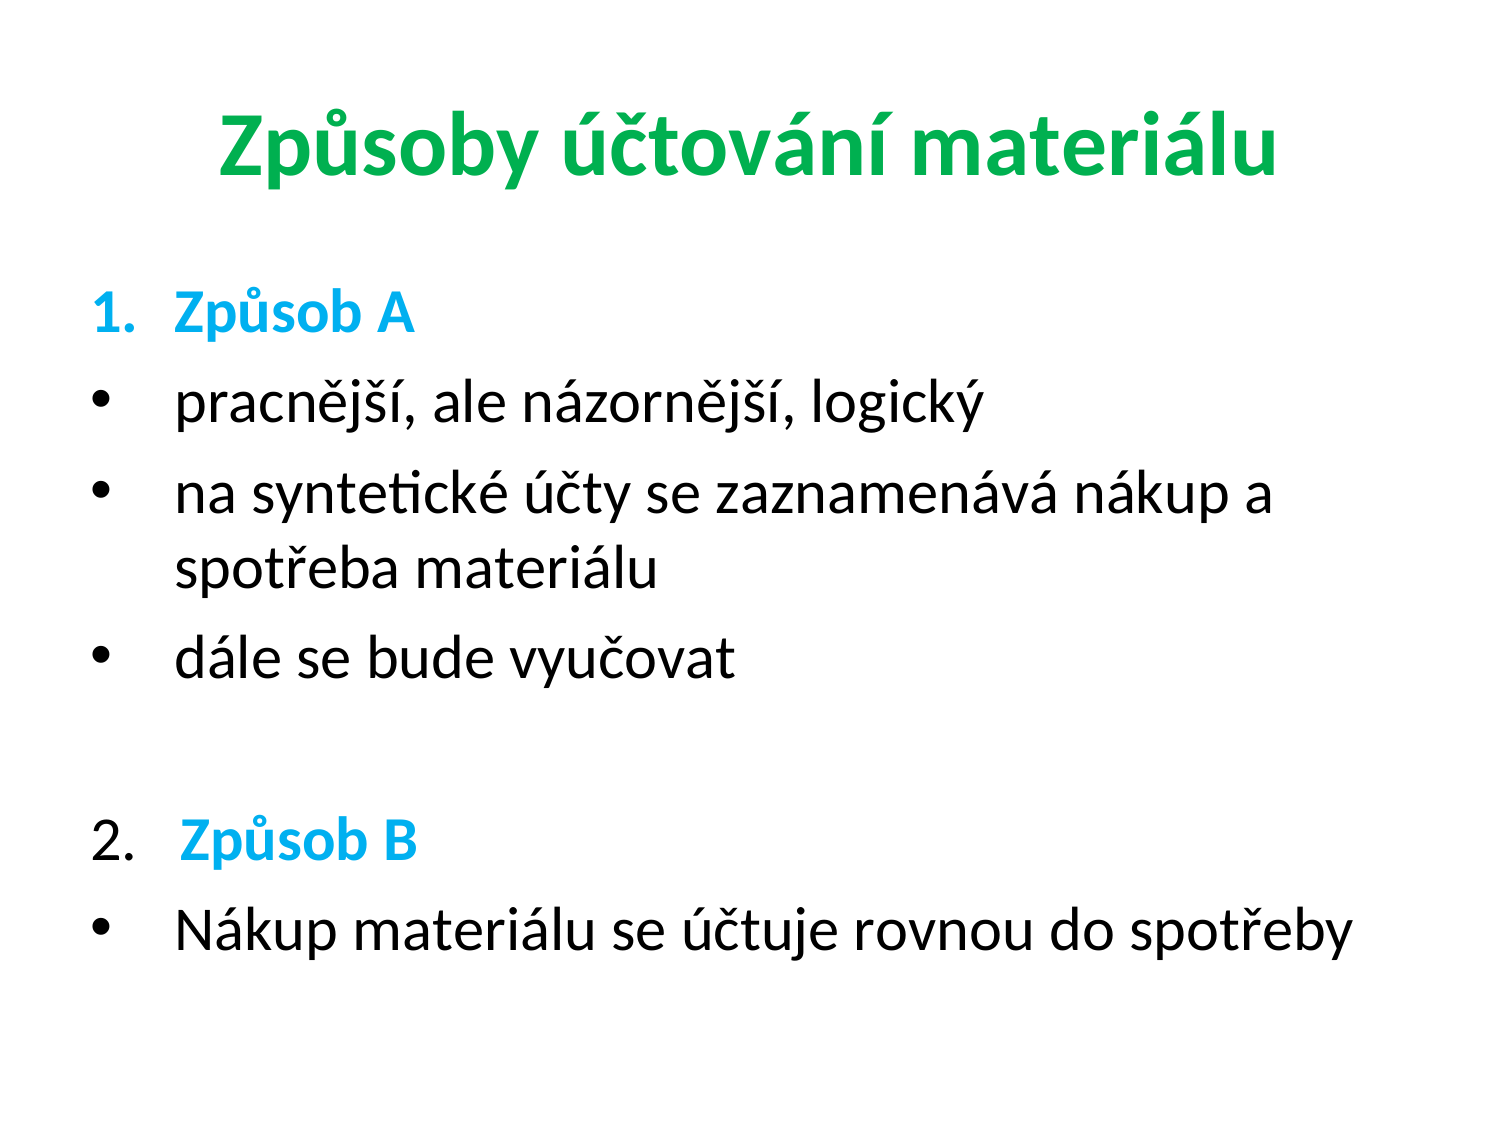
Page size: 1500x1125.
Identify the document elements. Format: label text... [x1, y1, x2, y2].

list Způsob A pracnější, ale názornější, logický na syntetické účty se zaznamenává nákup a spotřeba materiálu dále se bude vyučovat 2. Způsob B Nákup materiálu se účtuje rovnou do spotřeby [75, 262, 1426, 1006]
title Způsoby účtování materiálu [75, 45, 1426, 233]
